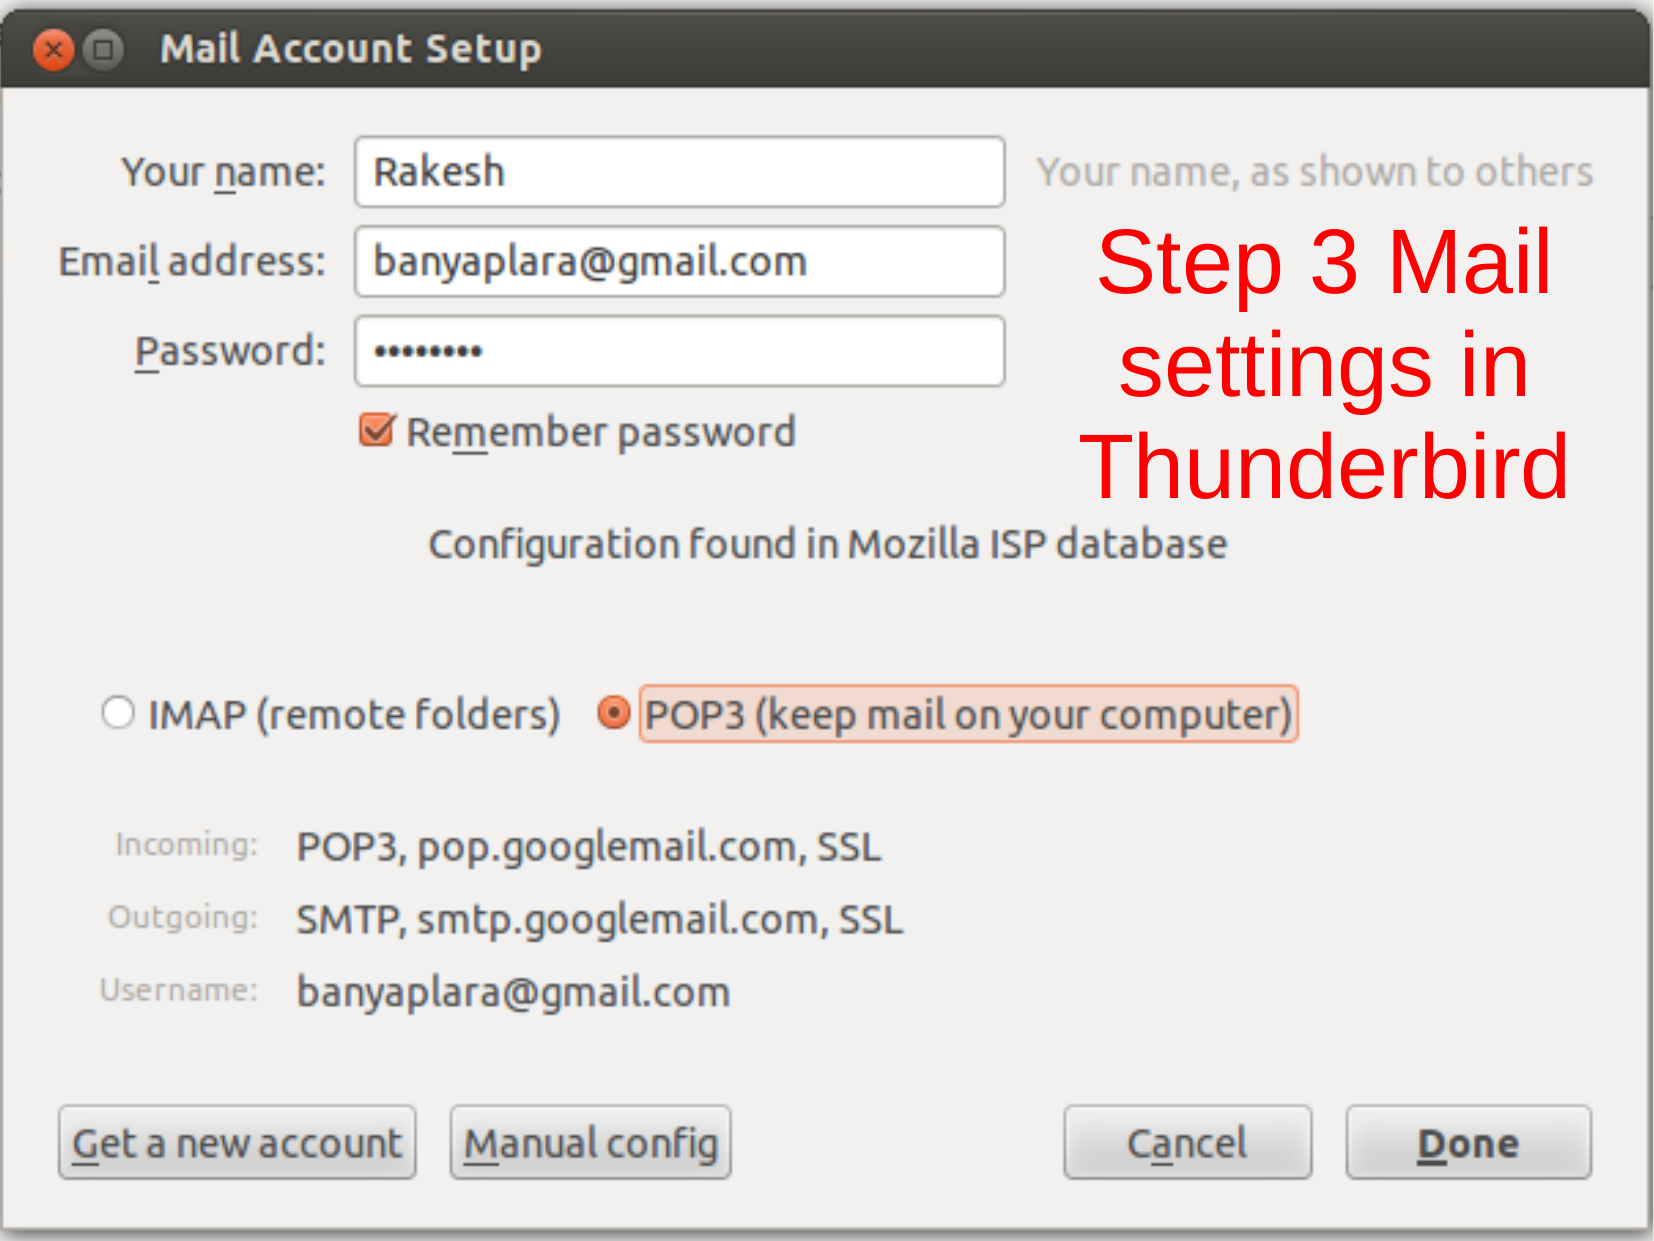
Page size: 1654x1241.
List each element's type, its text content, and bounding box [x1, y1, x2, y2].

title Step 3 Mail settings in Thunderbird [1016, 210, 1634, 519]
picture [0, 0, 1654, 1241]
